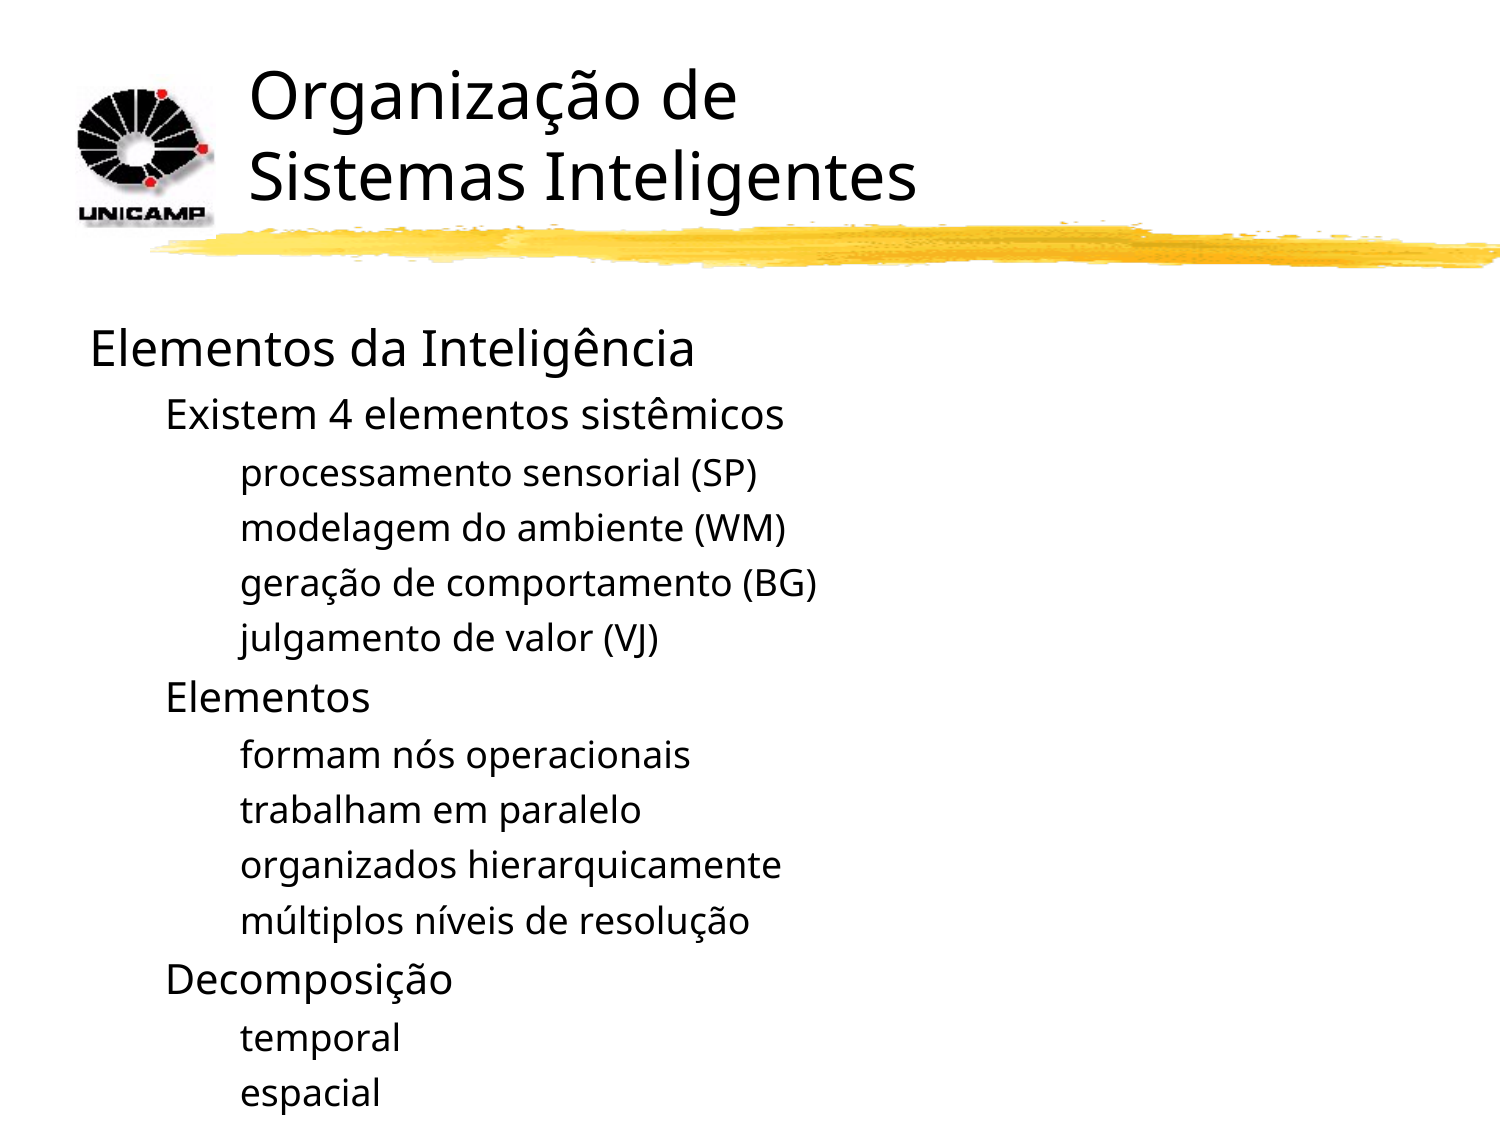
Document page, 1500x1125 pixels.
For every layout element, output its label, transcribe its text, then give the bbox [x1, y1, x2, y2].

list Elementos da Inteligência Existem 4 elementos sistêmicos processamento sensorial (SP) modelagem do ambiente (WM) geração de comportamento (BG) julgamento de valor (VJ) Elementos formam nós operacionais trabalham em paralelo organizados hierarquicamente múltiplos níveis de resolução Decomposição temporal espacial [74, 309, 1417, 1043]
picture [75, 74, 1500, 279]
title Organização de Sistemas Inteligentes [233, 37, 1434, 225]
